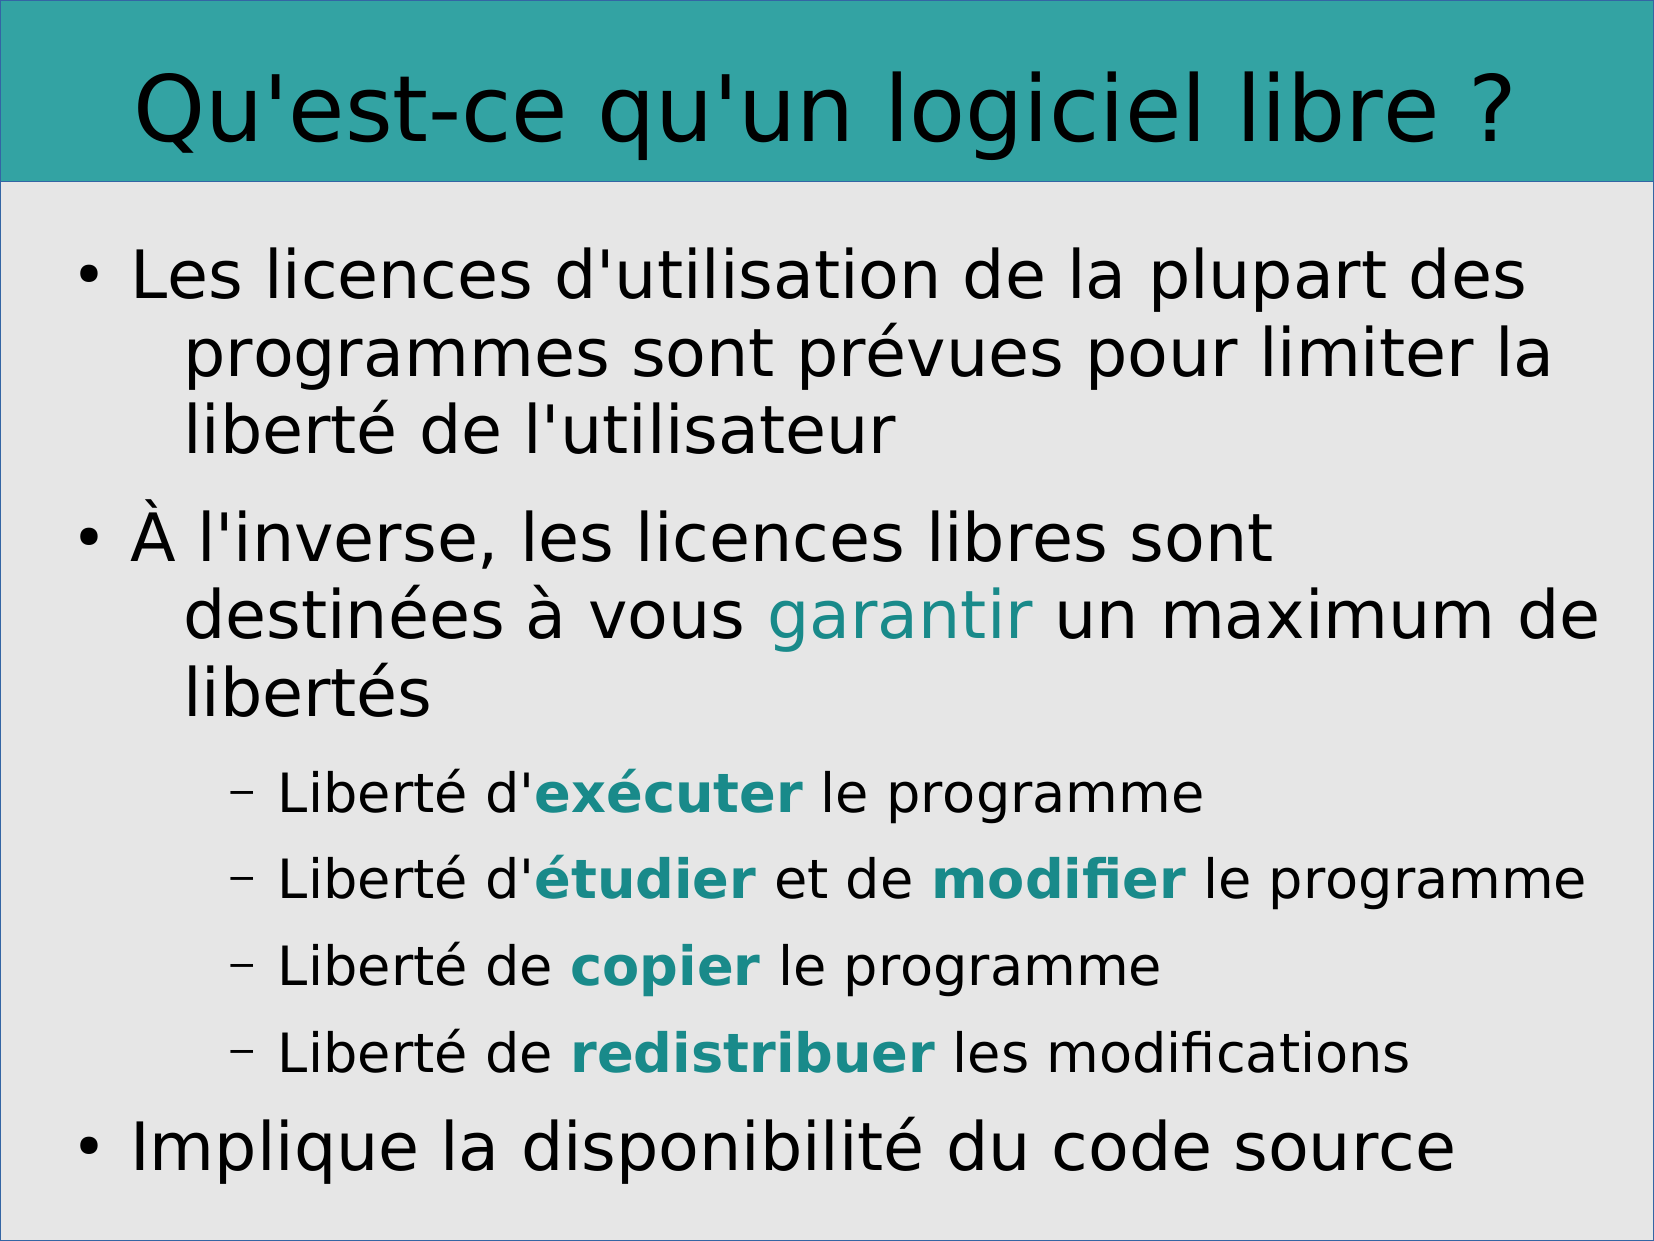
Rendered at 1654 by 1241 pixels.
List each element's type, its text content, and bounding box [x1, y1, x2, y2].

list Les licences d'utilisation de la plupart des programmes sont prévues pour limiter la liberté de l'utilisateur À l'inverse, les licences libres sont destinées à vous garantir un maximum de libertés Liberté d'exécuter le programme Liberté d'étudier et de modifier le programme Liberté de copier le programme Liberté de redistribuer les modifications Implique la disponibilité du code source [41, 236, 1609, 1109]
title Qu'est-ce qu'un logiciel libre ? [82, 49, 1571, 170]
